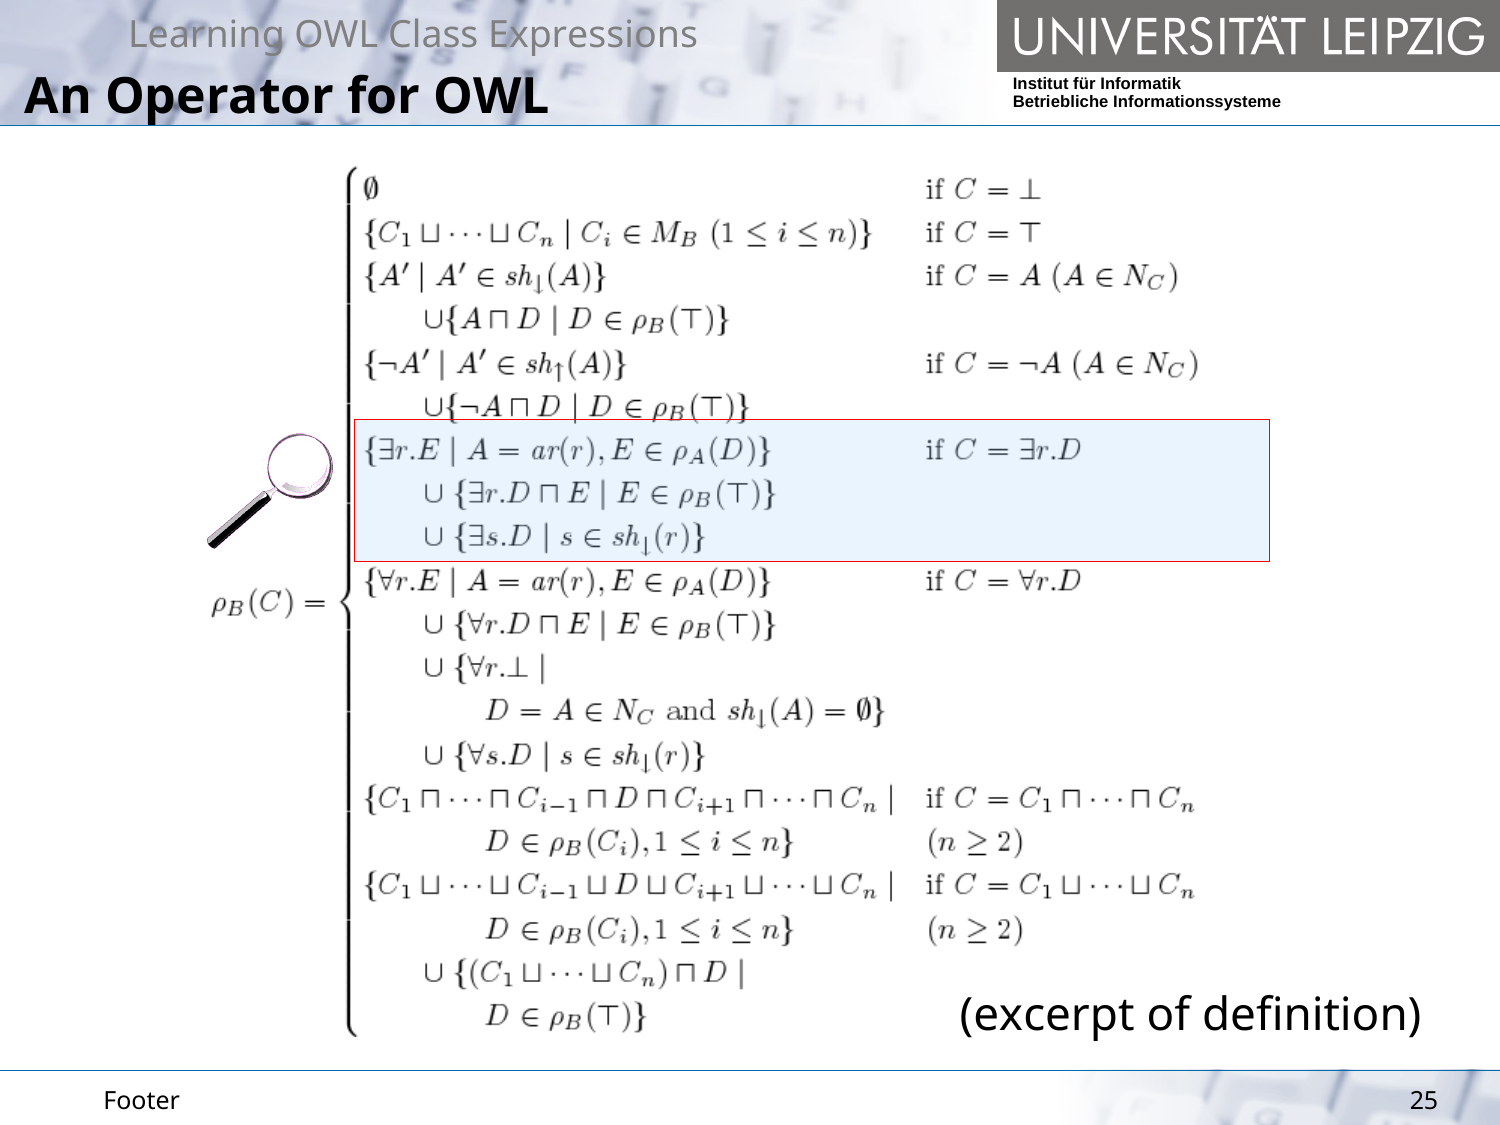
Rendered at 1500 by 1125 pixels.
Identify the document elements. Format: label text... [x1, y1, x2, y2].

picture [206, 147, 1211, 1049]
picture [0, 0, 1500, 125]
text_box [354, 419, 1270, 562]
picture [1057, 1071, 1500, 1125]
title An Operator for OWL [24, 63, 1034, 125]
text_box (excerpt of definition) [944, 974, 1477, 1045]
